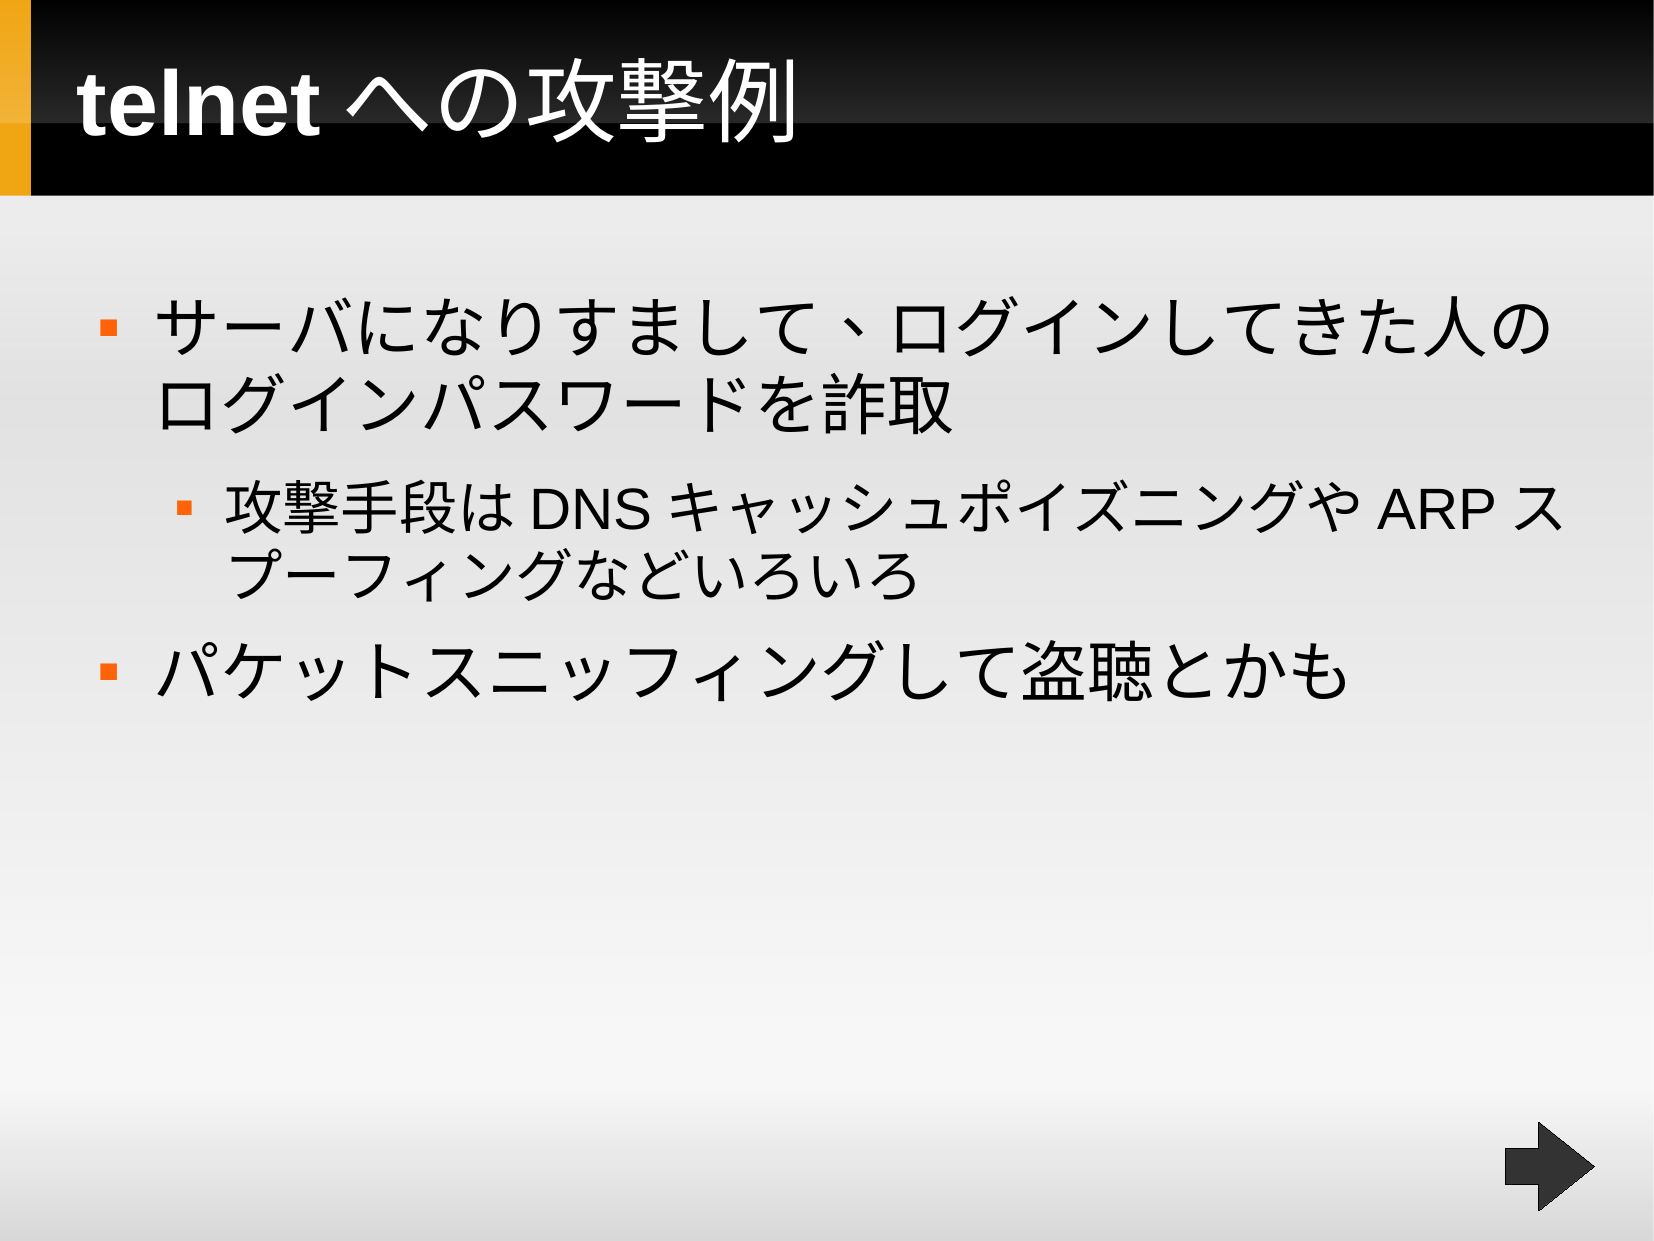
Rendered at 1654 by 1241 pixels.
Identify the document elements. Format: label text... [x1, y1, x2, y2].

text_box [1505, 1122, 1595, 1211]
list サーバになりすまして、ログインしてきた人のログインパスワードを詐取 攻撃手段はDNSキャッシュポイズニングやARPスプーフィングなどいろいろ パケットスニッフィングして盗聴とかも [82, 290, 1571, 1109]
title telnetへの攻撃例 [76, 0, 1565, 208]
picture [0, 0, 1654, 1241]
